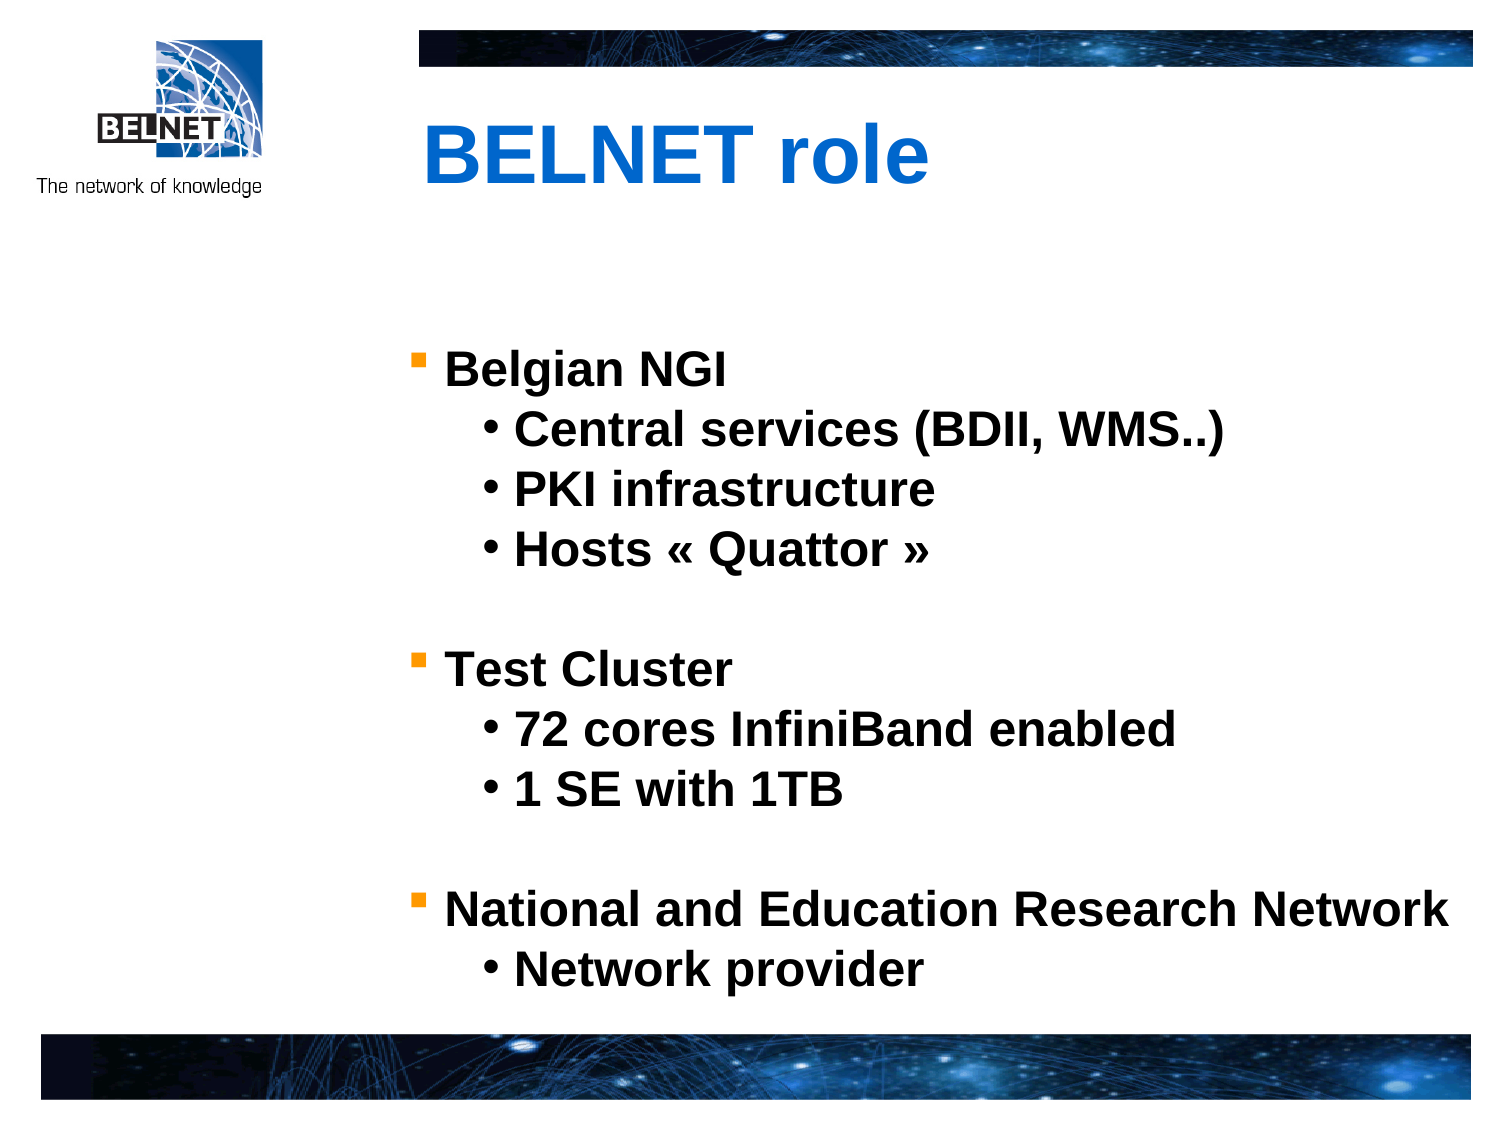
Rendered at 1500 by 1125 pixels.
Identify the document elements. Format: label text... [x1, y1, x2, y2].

picture [41, 1034, 1471, 1100]
text_box Belgian NGI Central services (BDII, WMS..) PKI infrastructure Hosts « Quattor » Test Cluster 72 cores InfiniBand enabled 1 SE with 1TB National and Education Research Network Network provider [392, 329, 1489, 1065]
picture [17, 18, 290, 216]
picture [419, 30, 1473, 67]
text_box BELNET role [407, 101, 1235, 199]
